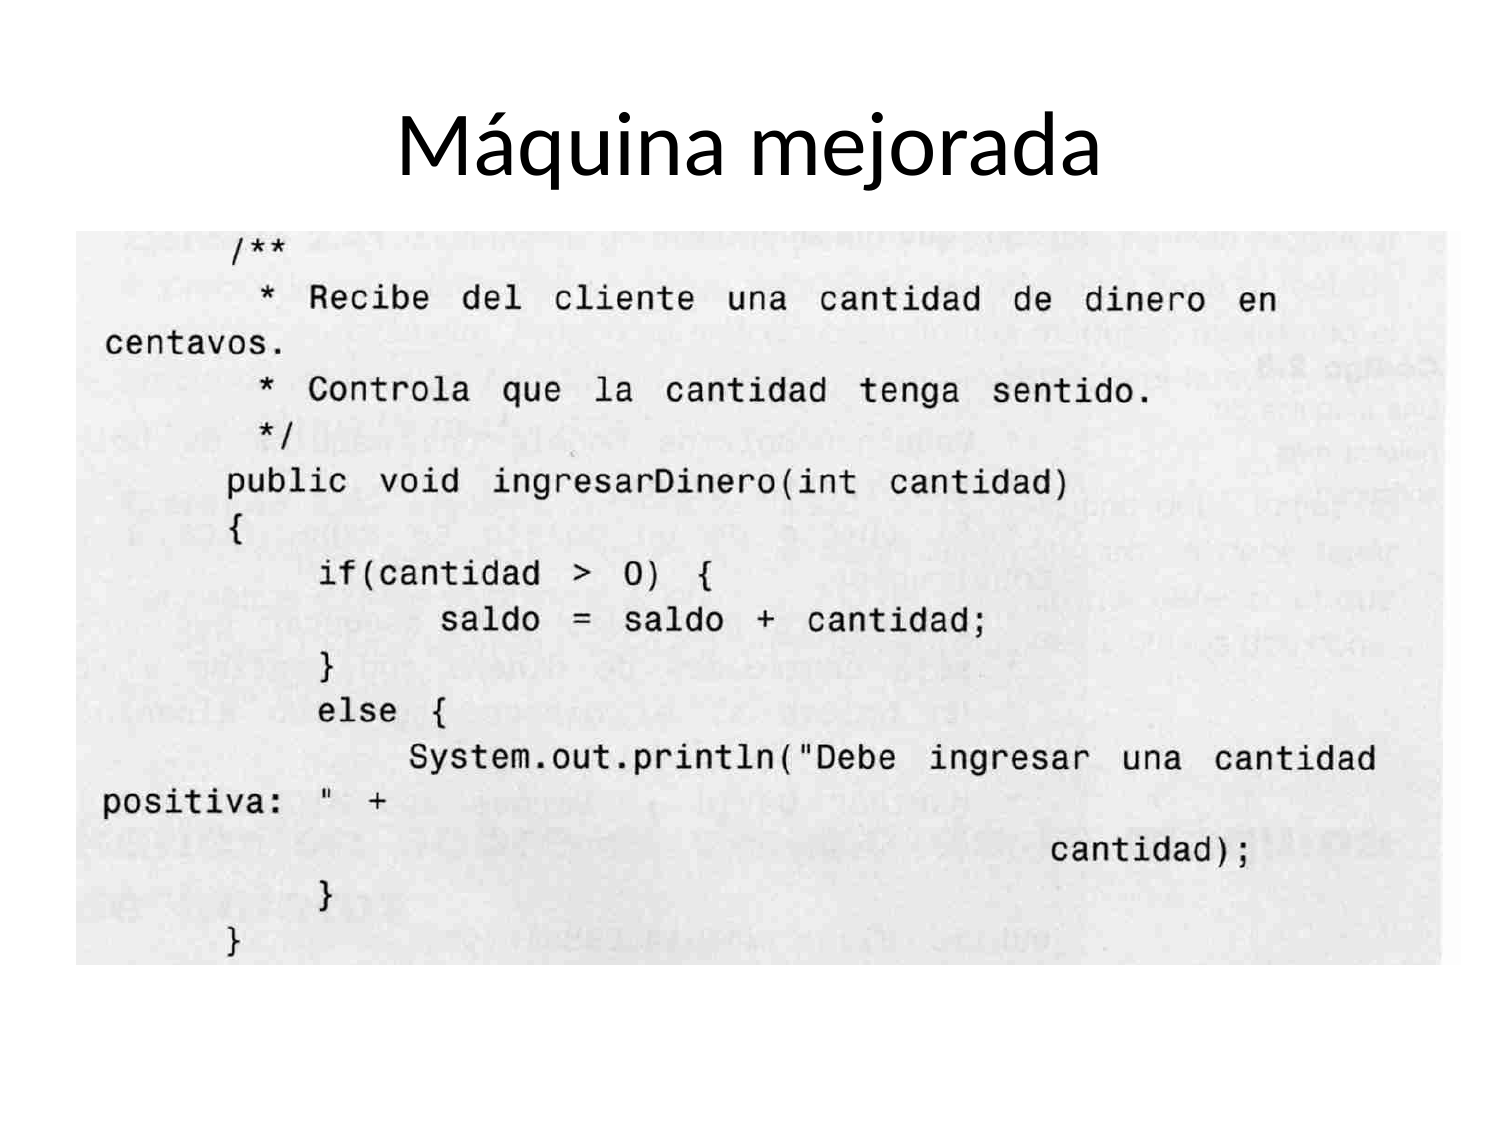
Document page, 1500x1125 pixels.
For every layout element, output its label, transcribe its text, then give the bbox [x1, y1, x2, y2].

picture [76, 231, 1461, 965]
title Máquina mejorada [75, 45, 1426, 233]
